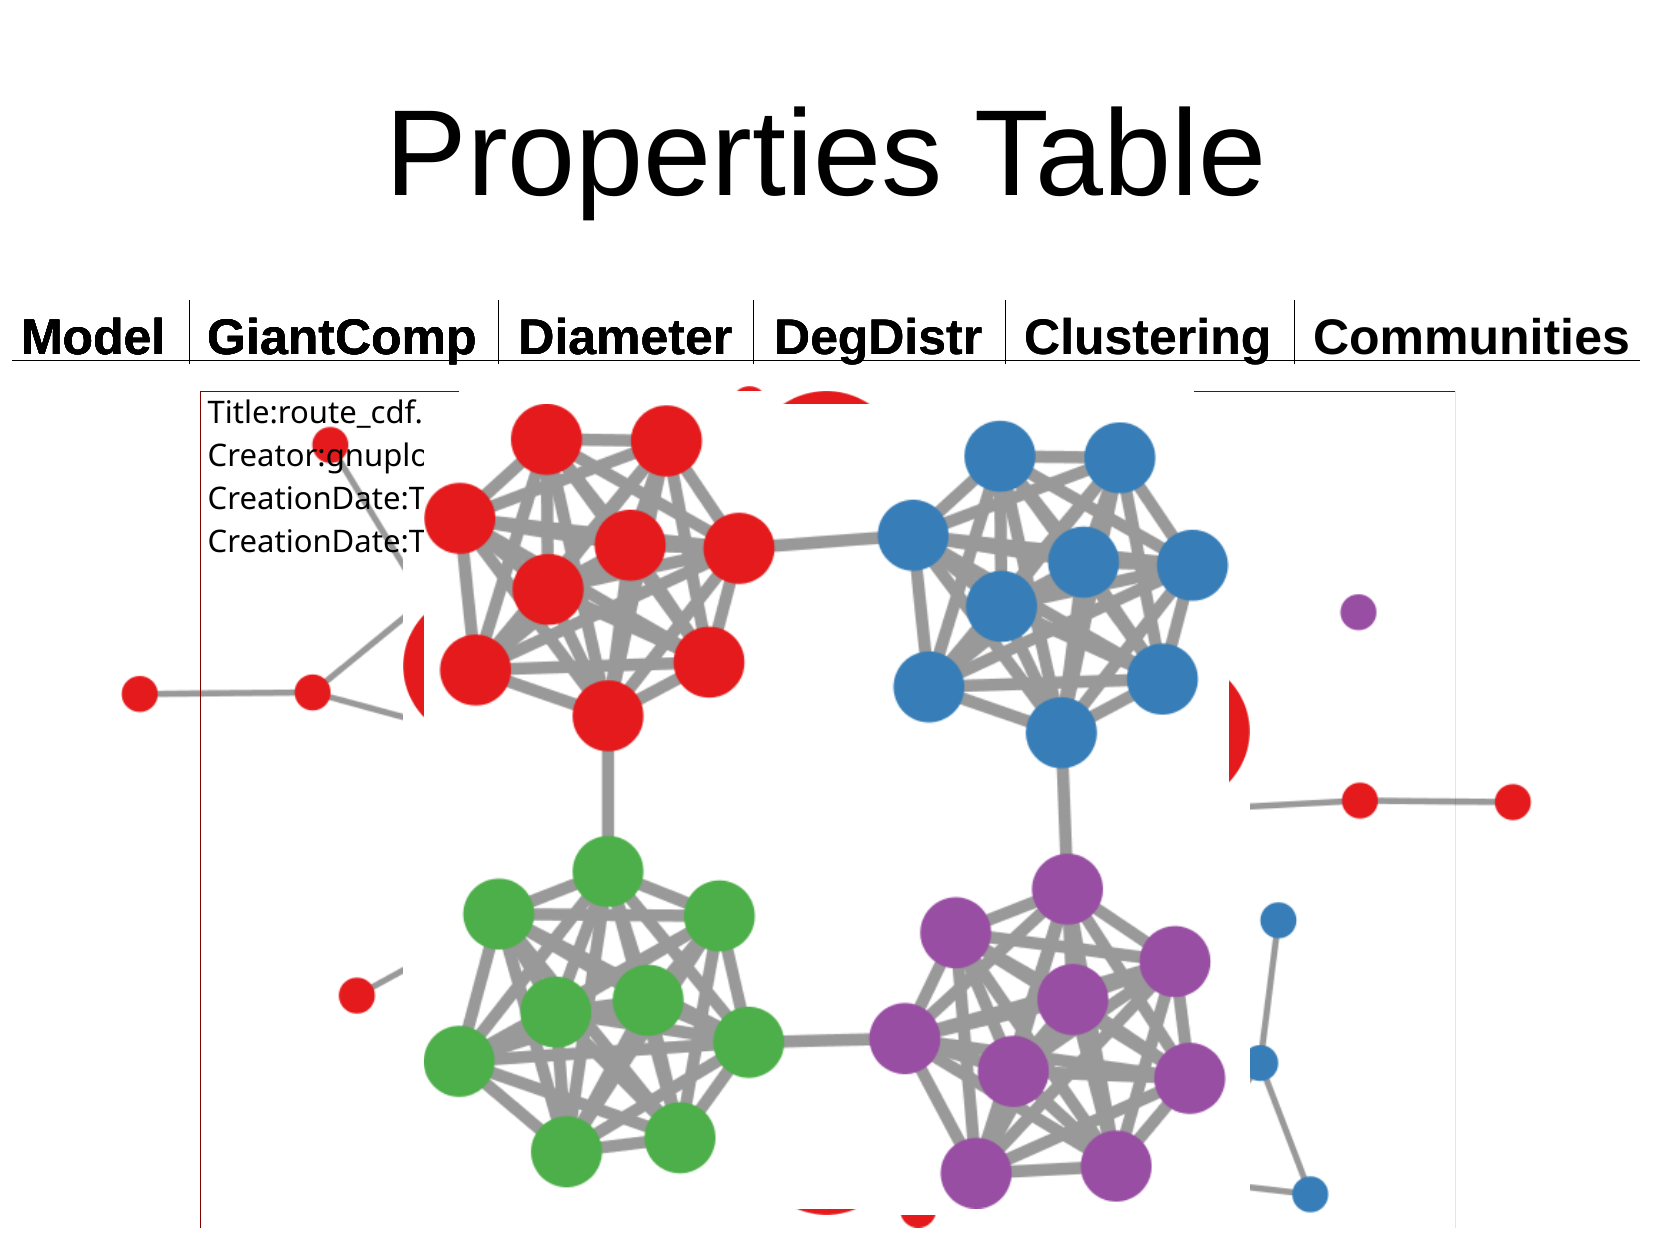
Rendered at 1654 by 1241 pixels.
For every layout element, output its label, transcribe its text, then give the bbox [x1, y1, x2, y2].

text_box Model GiantComp Diameter DegDistr Clustering Communities [6, 302, 1647, 365]
title Properties Table [82, 49, 1571, 257]
picture [121, 386, 1532, 1228]
